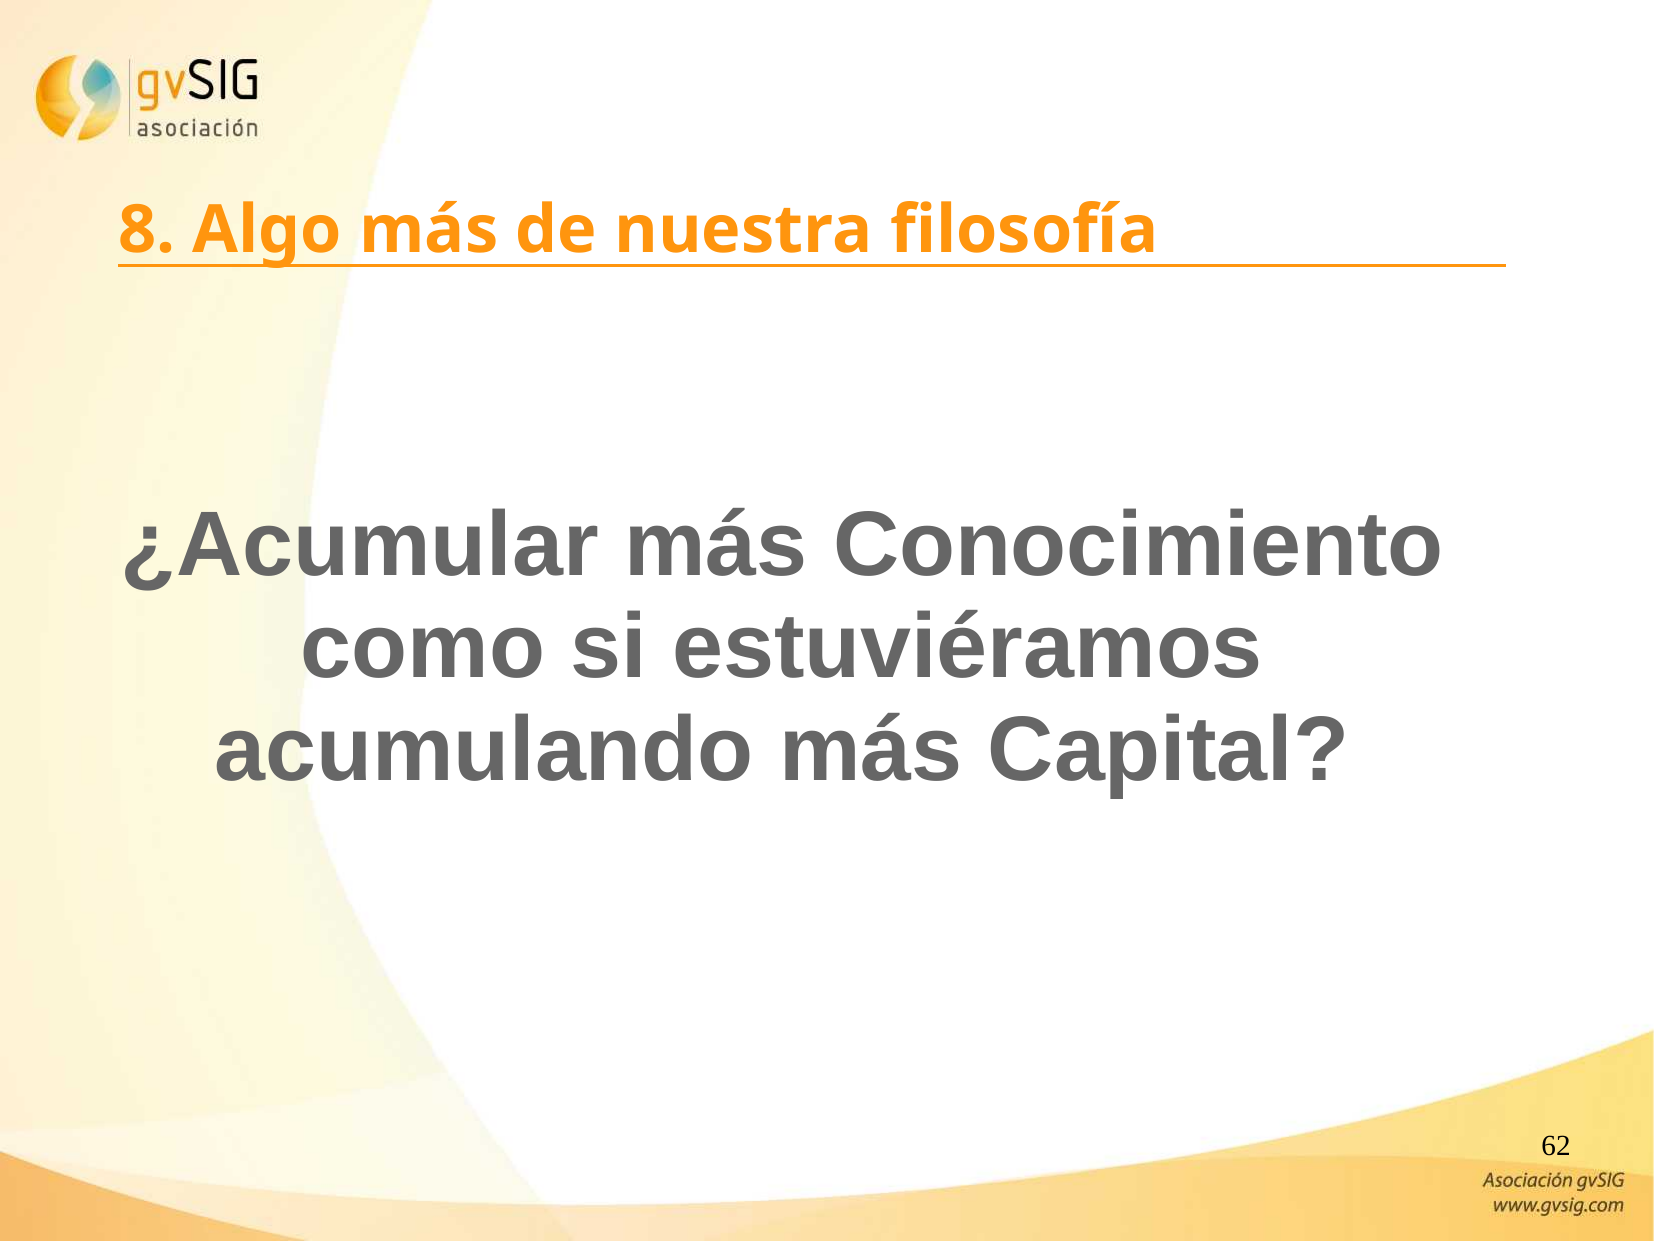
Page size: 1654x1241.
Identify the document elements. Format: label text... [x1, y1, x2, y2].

picture [0, 0, 1654, 1241]
title 8. Algo más de nuestra filosofía [118, 177, 1607, 276]
text_box ¿Acumular más Conocimiento como si estuviéramos acumulando más Capital? [29, 442, 1536, 808]
